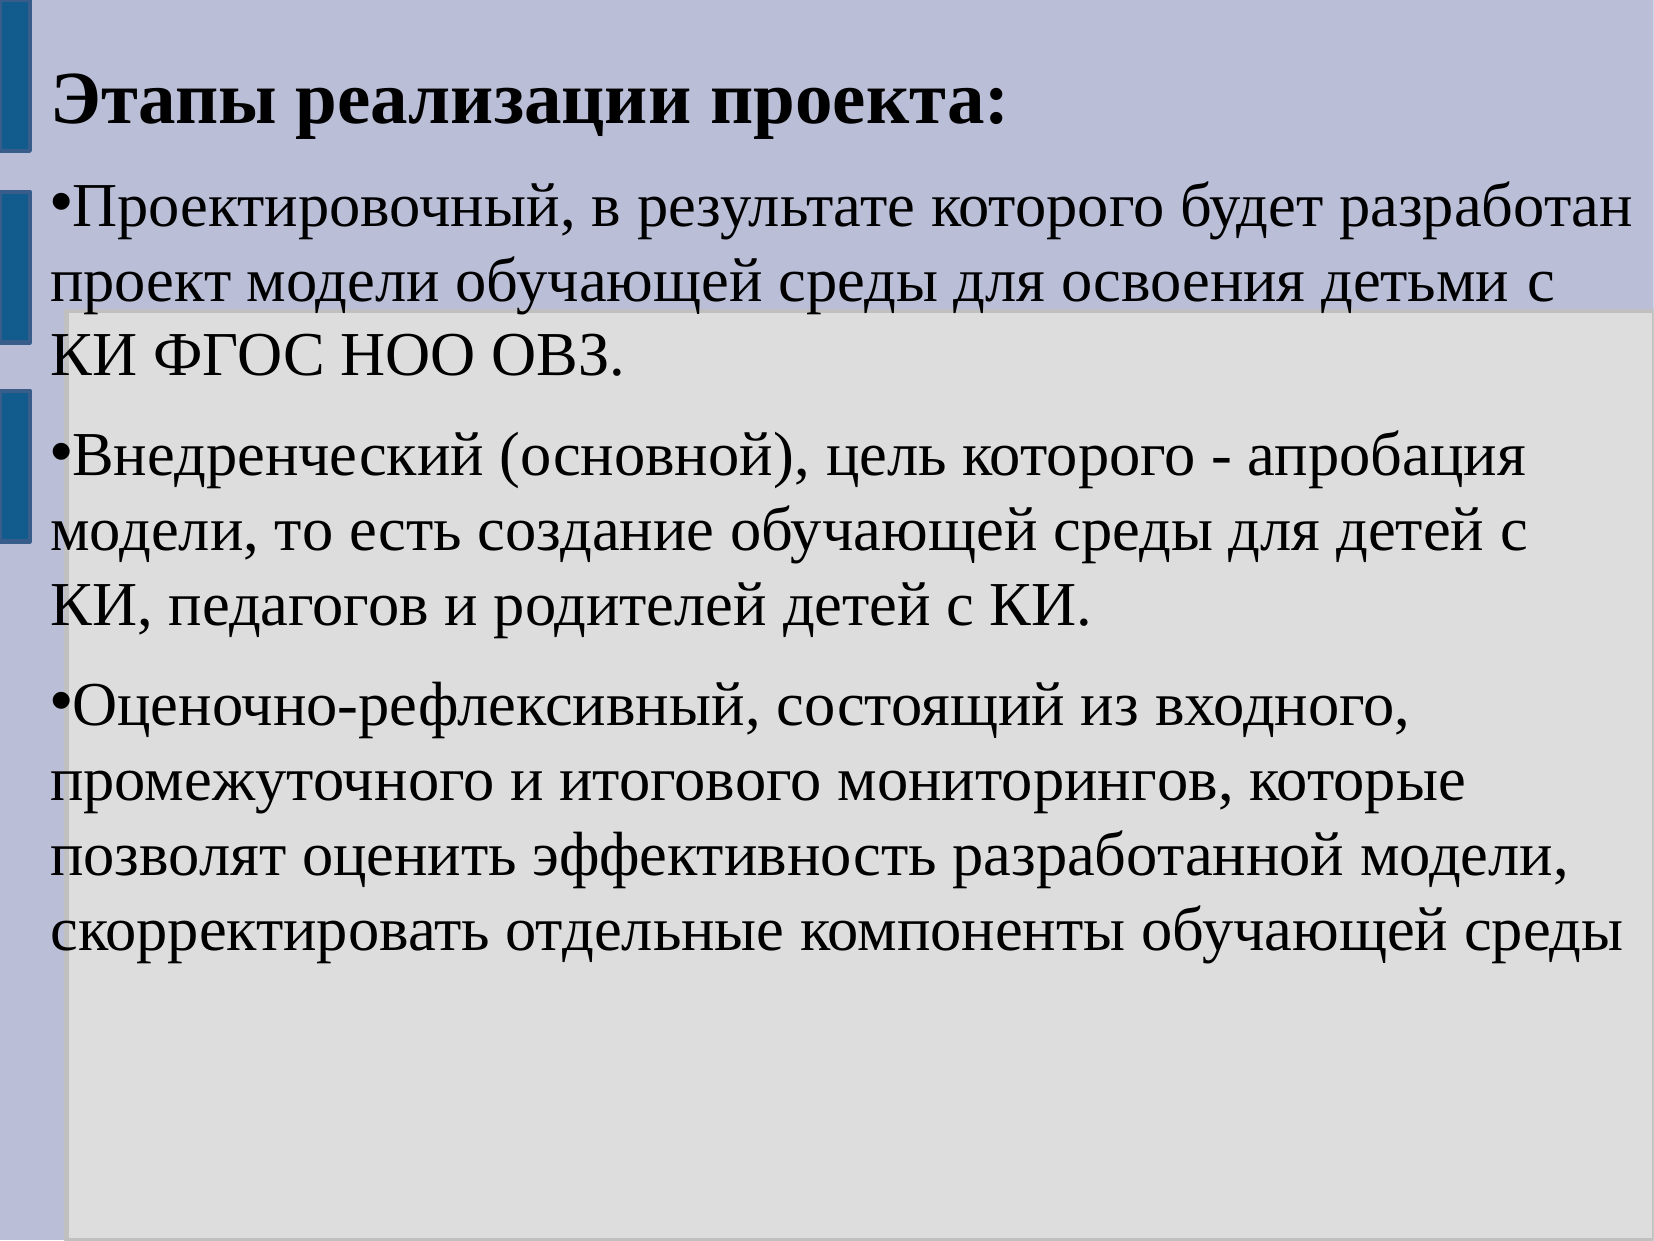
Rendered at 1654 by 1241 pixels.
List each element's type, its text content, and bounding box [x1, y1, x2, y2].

text_box Этапы реализации проекта: Проектировочный, в результате которого будет разработан проект модели обучающей среды для освоения детьми с КИ ФГОС НОО ОВЗ. Внедренческий (основной), цель которого - апробация модели, то есть создание обучающей среды для детей с КИ, педагогов и родителей детей с КИ. Оценочно-рефлексивный, состоящий из входного, промежуточного и итогового мониторингов, которые позволят оценить эффективность разработанной модели, скорректировать отдельные компоненты обучающей среды [35, 41, 1654, 1065]
